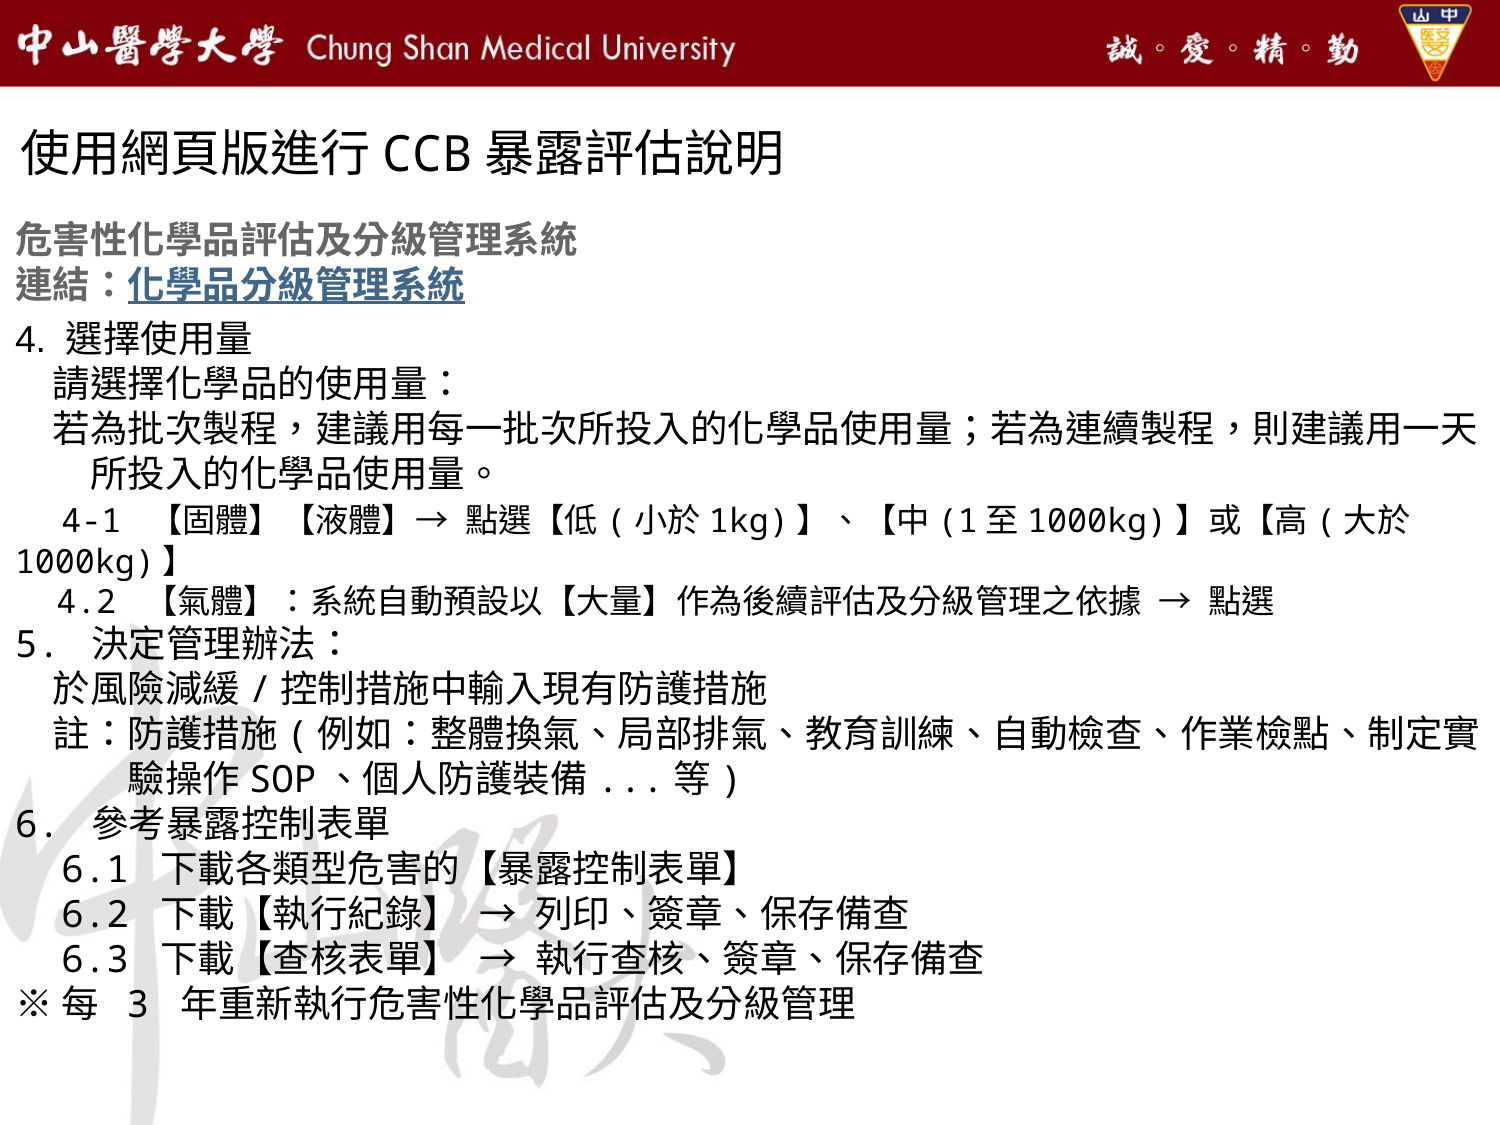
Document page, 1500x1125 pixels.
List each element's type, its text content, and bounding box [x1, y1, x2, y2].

text_box 危害性化學品評估及分級管理系統 連結：化學品分級管理系統 4. 選擇使用量 請選擇化學品的使用量： 若為批次製程，建議用每一批次所投入的化學品使用量；若為連續製程，則建議用一天 所投入的化學品使用量。 4-1 【固體】【液體】→ 點選【低(小於1kg)】、【中(1至1000kg)】或【高(大於1000kg)】 4.2 【氣體】：系統自動預設以【大量】作為後續評估及分級管理之依據 → 點選 5. 決定管理辦法： 於風險減緩/控制措施中輸入現有防護措施 註：防護措施(例如：整體換氣、局部排氣、教育訓練、自動檢查、作業檢點、制定實 驗操作SOP、個人防護裝備...等) 6. 參考暴露控制表單 6.1 下載各類型危害的【暴露控制表單】 6.2 下載【執行紀錄】 → 列印、簽章、保存備查 6.3 下載【查核表單】 → 執行查核、簽章、保存備查 ※每 3 年重新執行危害性化學品評估及分級管理 [0, 208, 1500, 1092]
text_box 使用網頁版進行CCB暴露評估說明 [5, 114, 799, 189]
